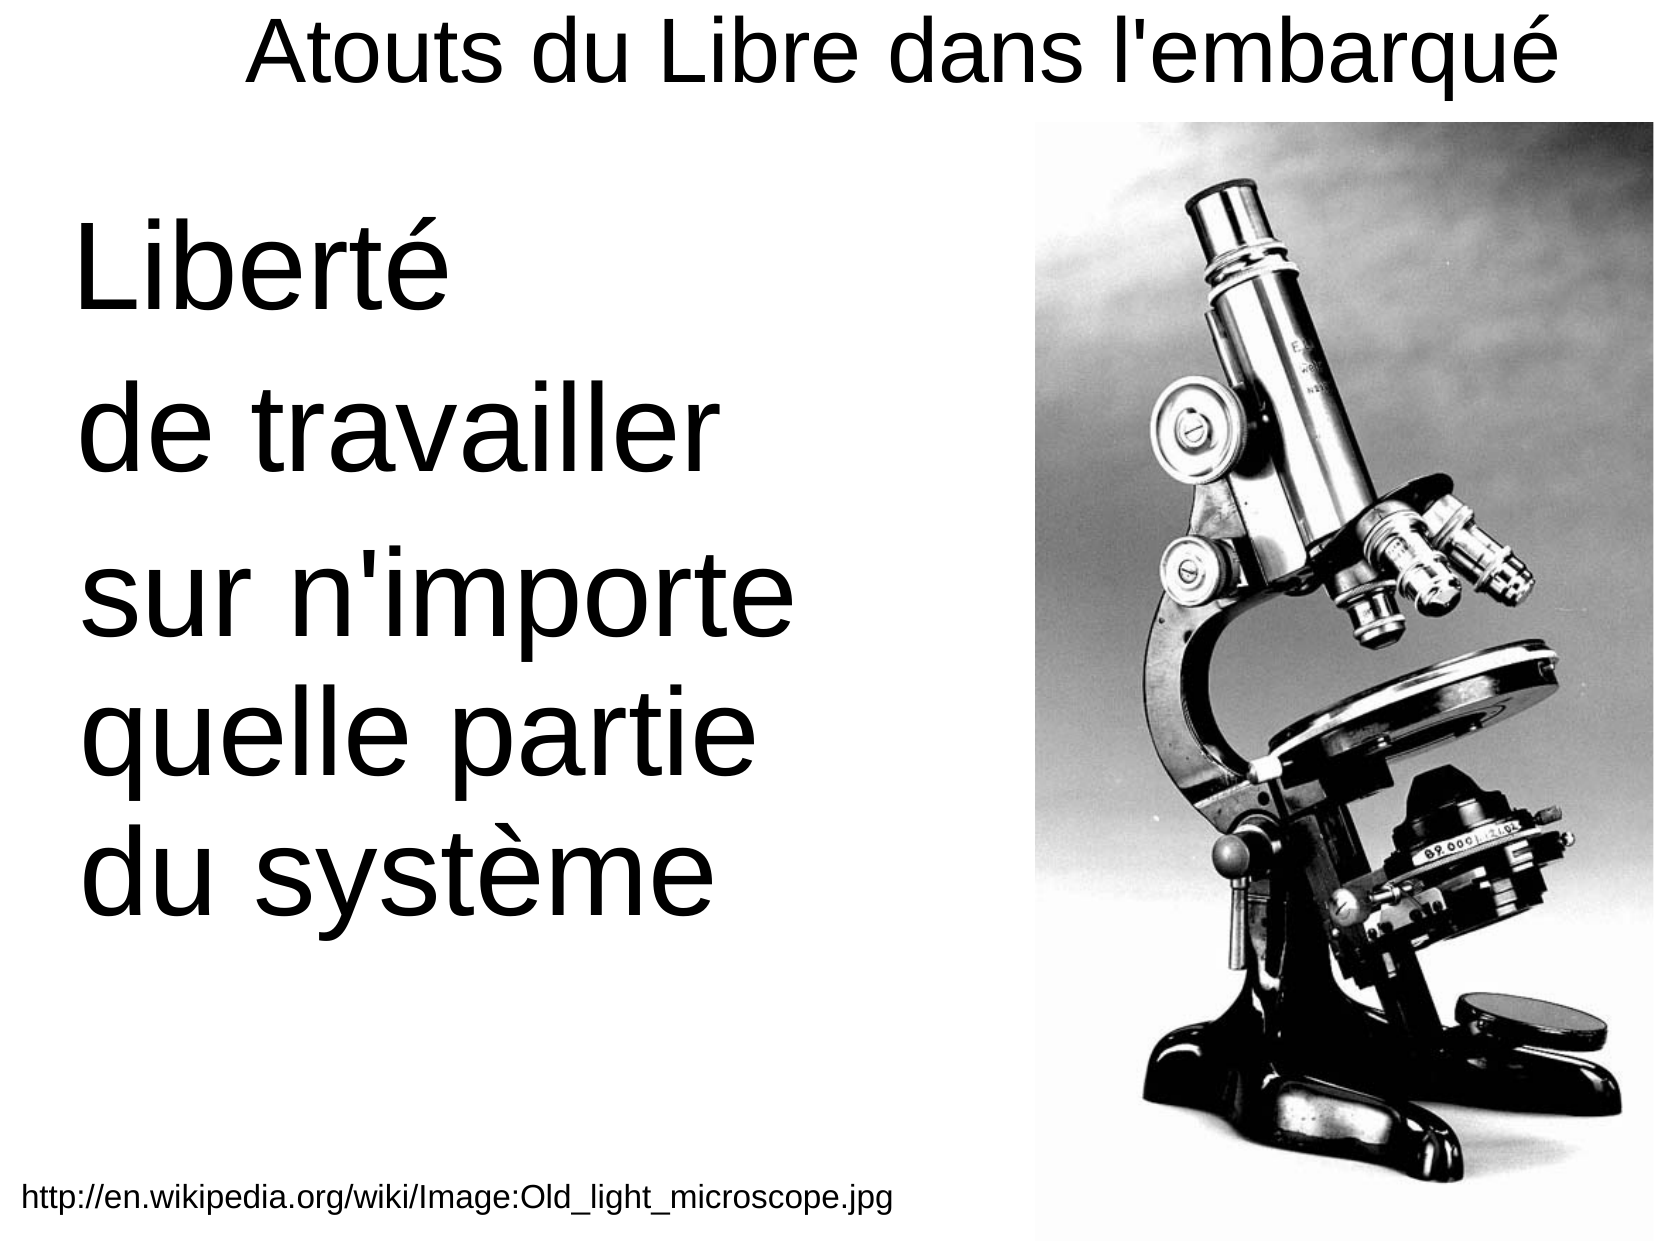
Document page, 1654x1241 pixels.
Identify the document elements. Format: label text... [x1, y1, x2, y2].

text_box Liberté [70, 196, 1035, 378]
text_box sur n'importe quelle partie du système [79, 522, 1035, 988]
text_box http://en.wikipedia.org/wiki/Image:Old_light_microscope.jpg [21, 1178, 896, 1220]
text_box de travailler [76, 357, 1035, 540]
picture [1035, 122, 1654, 1241]
title Atouts du Libre dans l'embarqué [178, 0, 1631, 109]
